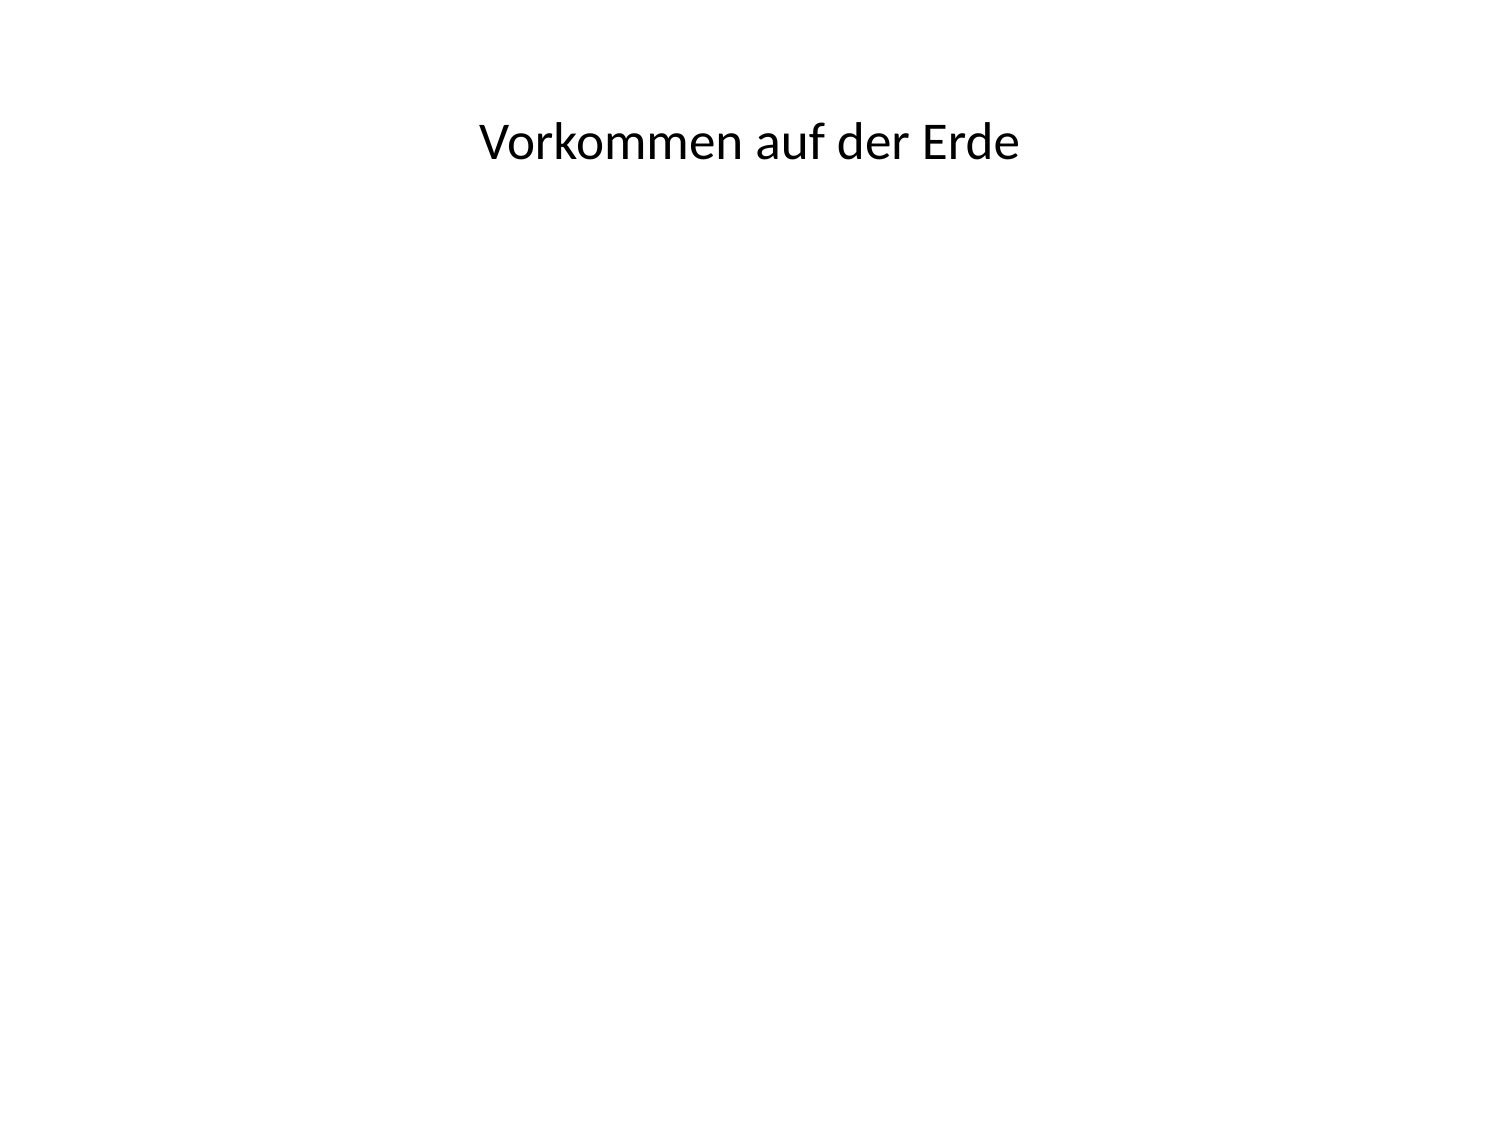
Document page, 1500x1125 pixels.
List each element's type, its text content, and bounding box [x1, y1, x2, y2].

title Vorkommen auf der Erde [75, 45, 1425, 233]
